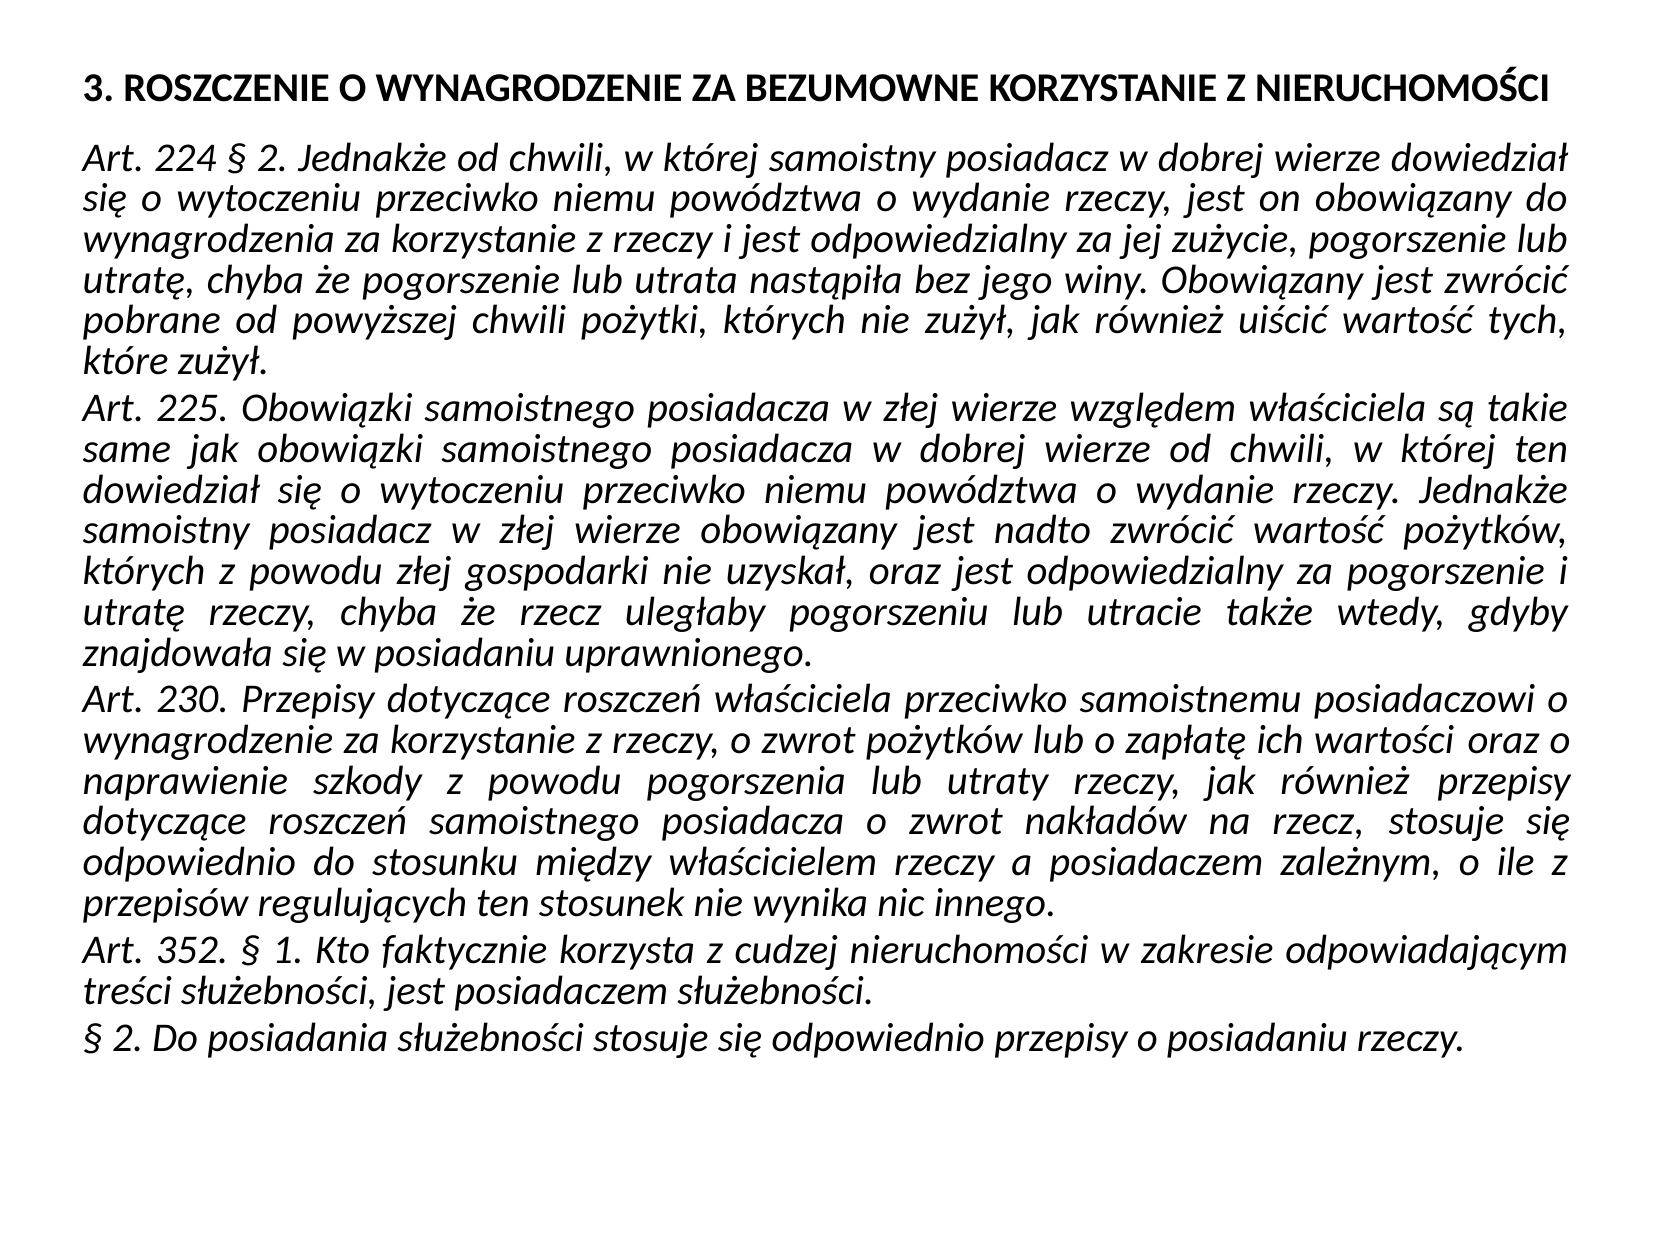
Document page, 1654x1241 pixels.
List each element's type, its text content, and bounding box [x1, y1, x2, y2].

list 3. ROSZCZENIE O WYNAGRODZENIE ZA BEZUMOWNE KORZYSTANIE Z NIERUCHOMOŚCI Art. 224 § 2. Jednakże od chwili, w której samoistny posiadacz w dobrej wierze dowiedział się o wytoczeniu przeciwko niemu powództwa o wydanie rzeczy, jest on obowiązany do wynagrodzenia za korzystanie z rzeczy i jest odpowiedzialny za jej zużycie, pogorszenie lub utratę, chyba że pogorszenie lub utrata nastąpiła bez jego winy. Obowiązany jest zwrócić pobrane od powyższej chwili pożytki, których nie zużył, jak również uiścić wartość tych, które zużył. Art. 225. Obowiązki samoistnego posiadacza w złej wierze względem właściciela są takie same jak obowiązki samoistnego posiadacza w dobrej wierze od chwili, w której ten dowiedział się o wytoczeniu przeciwko niemu powództwa o wydanie rzeczy. Jednakże samoistny posiadacz w złej wierze obowiązany jest nadto zwrócić wartość pożytków, których z powodu złej gospodarki nie uzyskał, oraz jest odpowiedzialny za pogorszenie i utratę rzeczy, chyba że rzecz uległaby pogorszeniu lub utracie także wtedy, gdyby znajdowała się w posiadaniu uprawnionego. Art. 230. Przepisy dotyczące roszczeń właściciela przeciwko samoistnemu posiadaczowi o wynagrodzenie za korzystanie z rzeczy, o zwrot pożytków lub o zapłatę ich wartości oraz o naprawienie szkody z powodu pogorszenia lub utraty rzeczy, jak również przepisy dotyczące roszczeń samoistnego posiadacza o zwrot nakładów na rzecz, stosuje się odpowiednio do stosunku między właścicielem rzeczy a posiadaczem zależnym, o ile z przepisów regulujących ten stosunek nie wynika nic innego. Art. 352. § 1. Kto faktycznie korzysta z cudzej nieruchomości w zakresie odpowiadającym treści służebności, jest posiadaczem służebności. § 2. Do posiadania służebności stosuje się odpowiednio przepisy o posiadaniu rzeczy. [82, 70, 1571, 1109]
